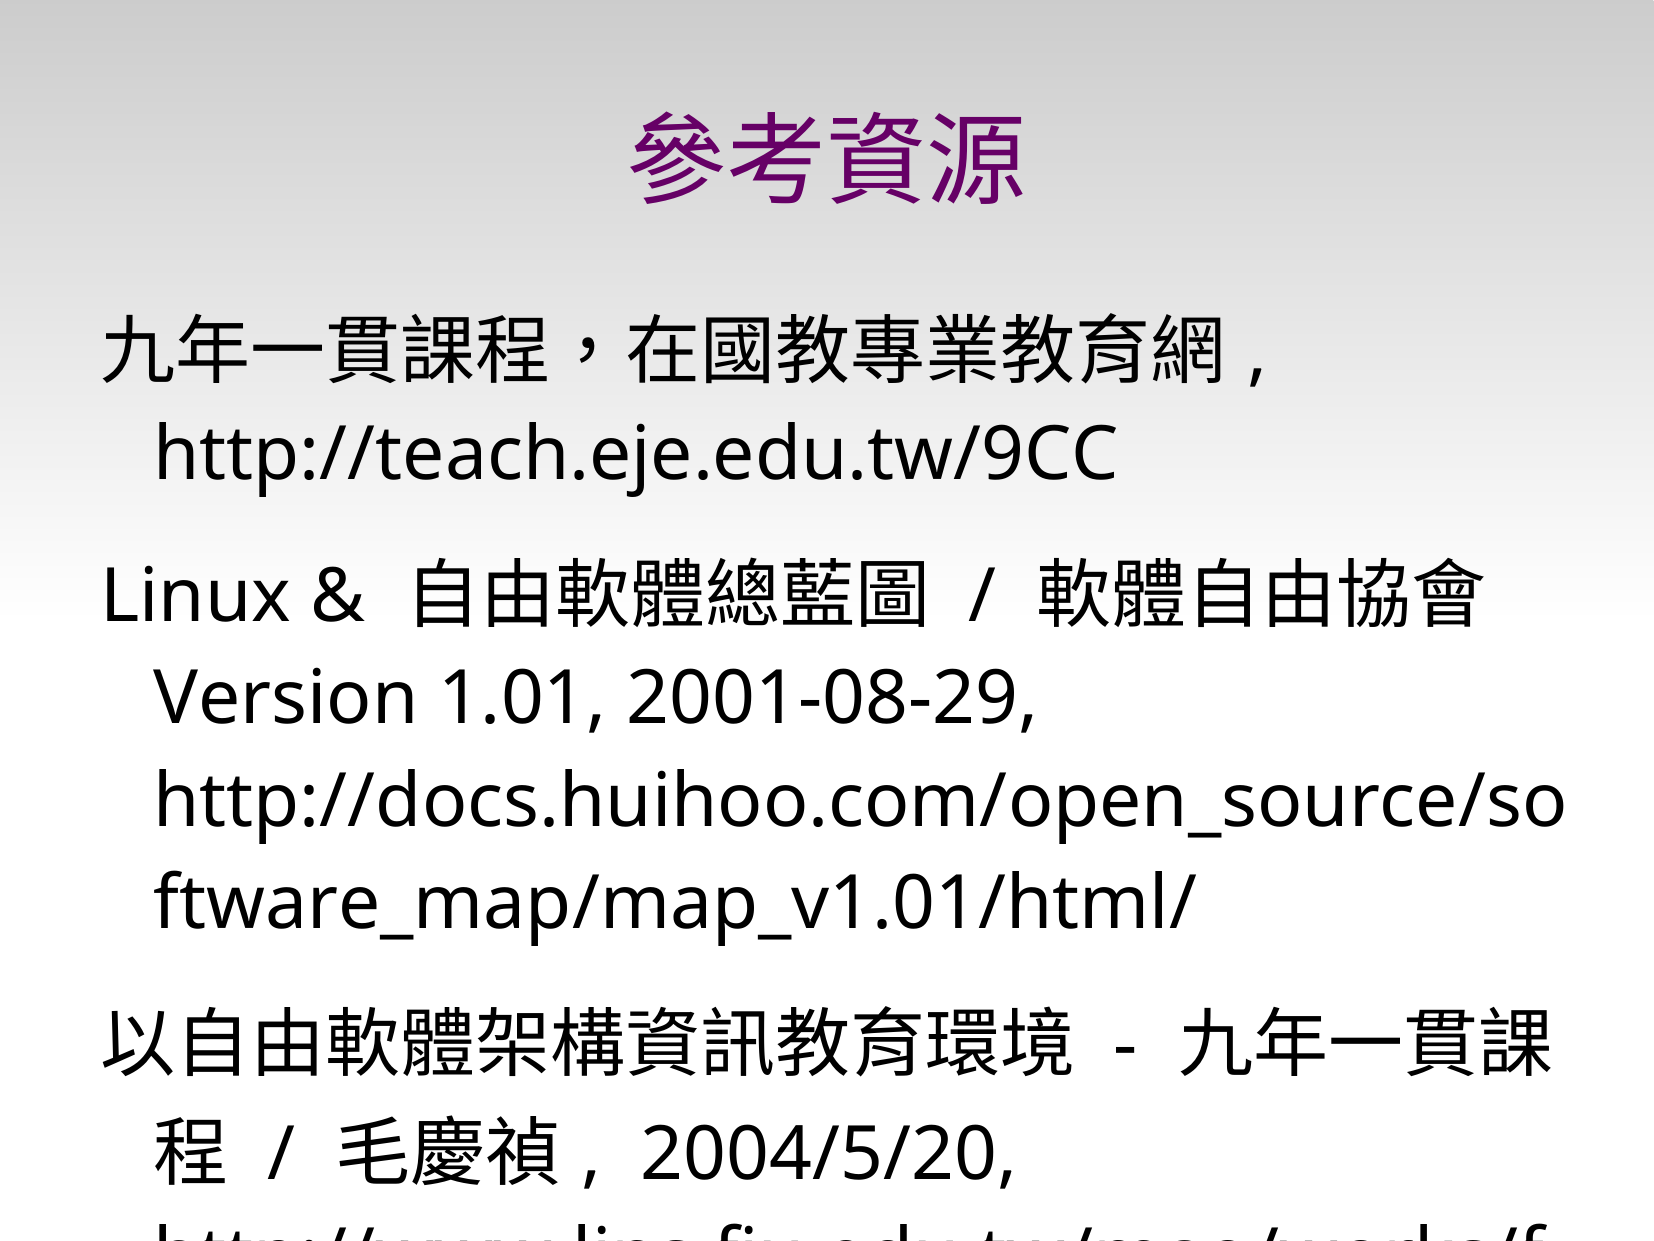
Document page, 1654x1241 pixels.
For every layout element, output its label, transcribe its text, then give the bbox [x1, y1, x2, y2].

title 參考資源 [82, 56, 1571, 250]
list 九年一貫課程，在國教專業教育網, http://teach.eje.edu.tw/9CC Linux & 自由軟體總藍圖 / 軟體自由協會 Version 1.01, 2001-08-29, http://docs.huihoo.com/open_source/software_map/map_v1.01/html/ 以自由軟體架構資訊教育環境 - 九年一貫課程 / 毛慶禎, 2004/5/20, http://www.lins.fju.edu.tw/mao/works/fs4school.htm [82, 290, 1571, 1212]
